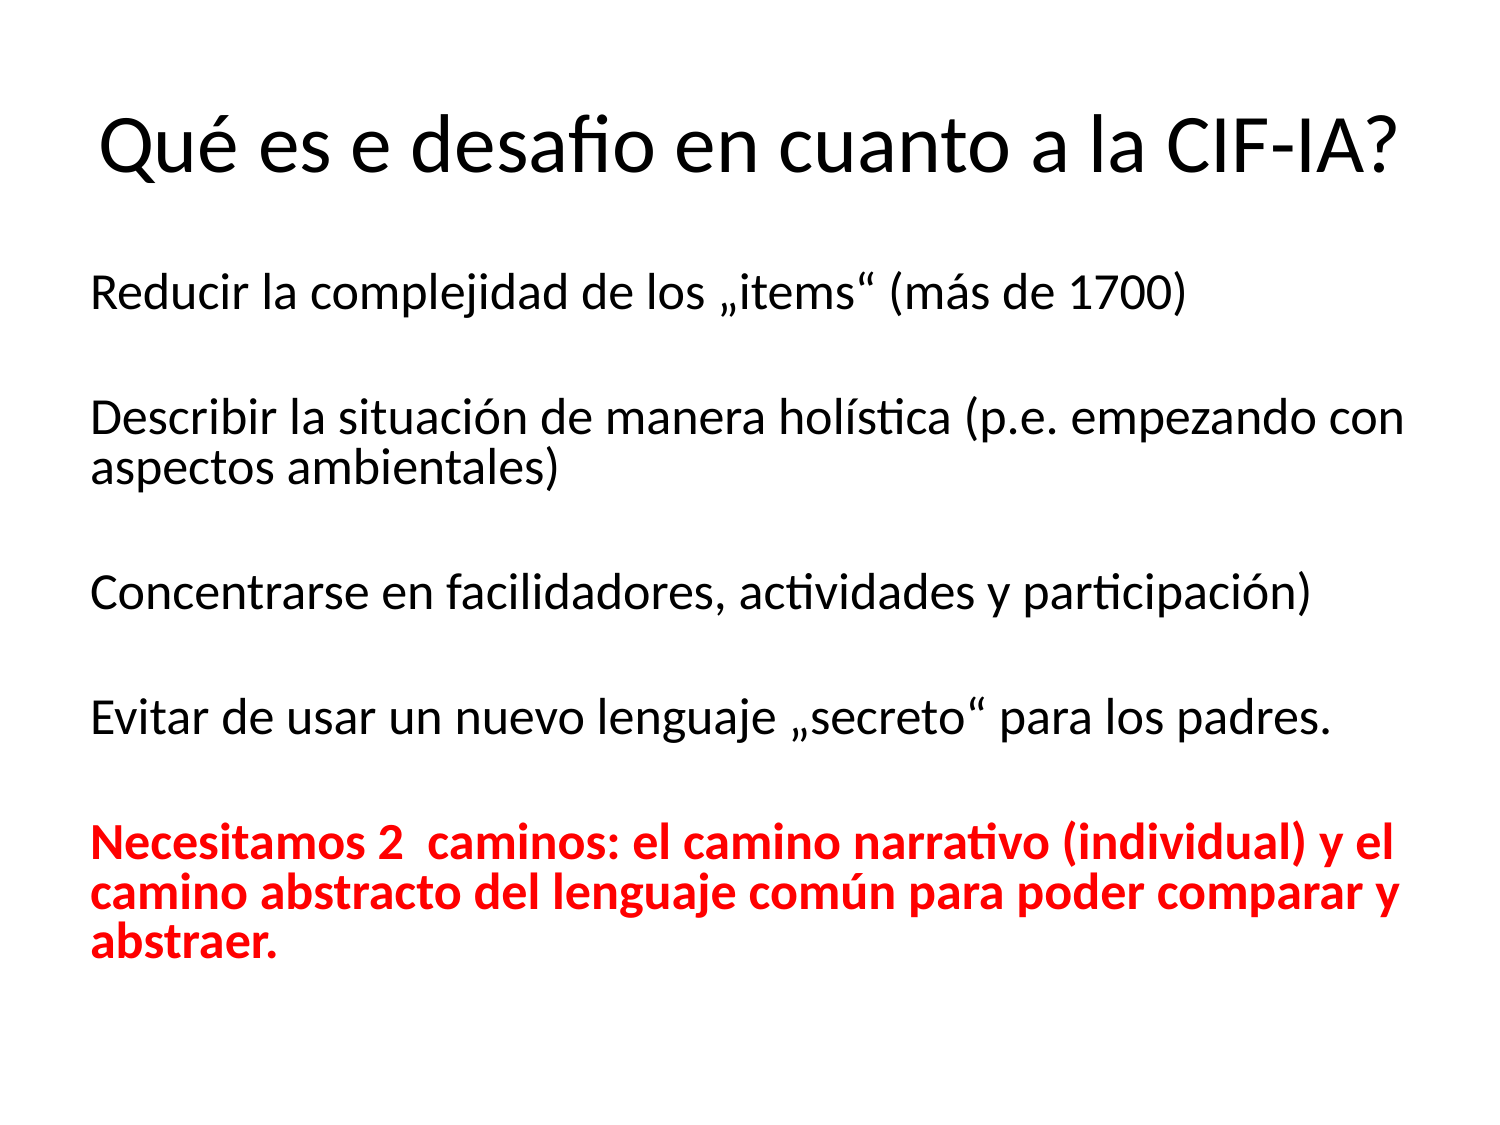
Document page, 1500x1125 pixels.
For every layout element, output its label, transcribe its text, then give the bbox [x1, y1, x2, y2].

title Qué es e desafio en cuanto a la CIF-IA? [75, 45, 1426, 233]
list Reducir la complejidad de los „items“ (más de 1700) Describir la situación de manera holística (p.e. empezando con aspectos ambientales) Concentrarse en facilidadores, actividades y participación) Evitar de usar un nuevo lenguaje „secreto“ para los padres. Necesitamos 2 caminos: el camino narrativo (individual) y el camino abstracto del lenguaje común para poder comparar y abstraer. [75, 262, 1426, 1005]
